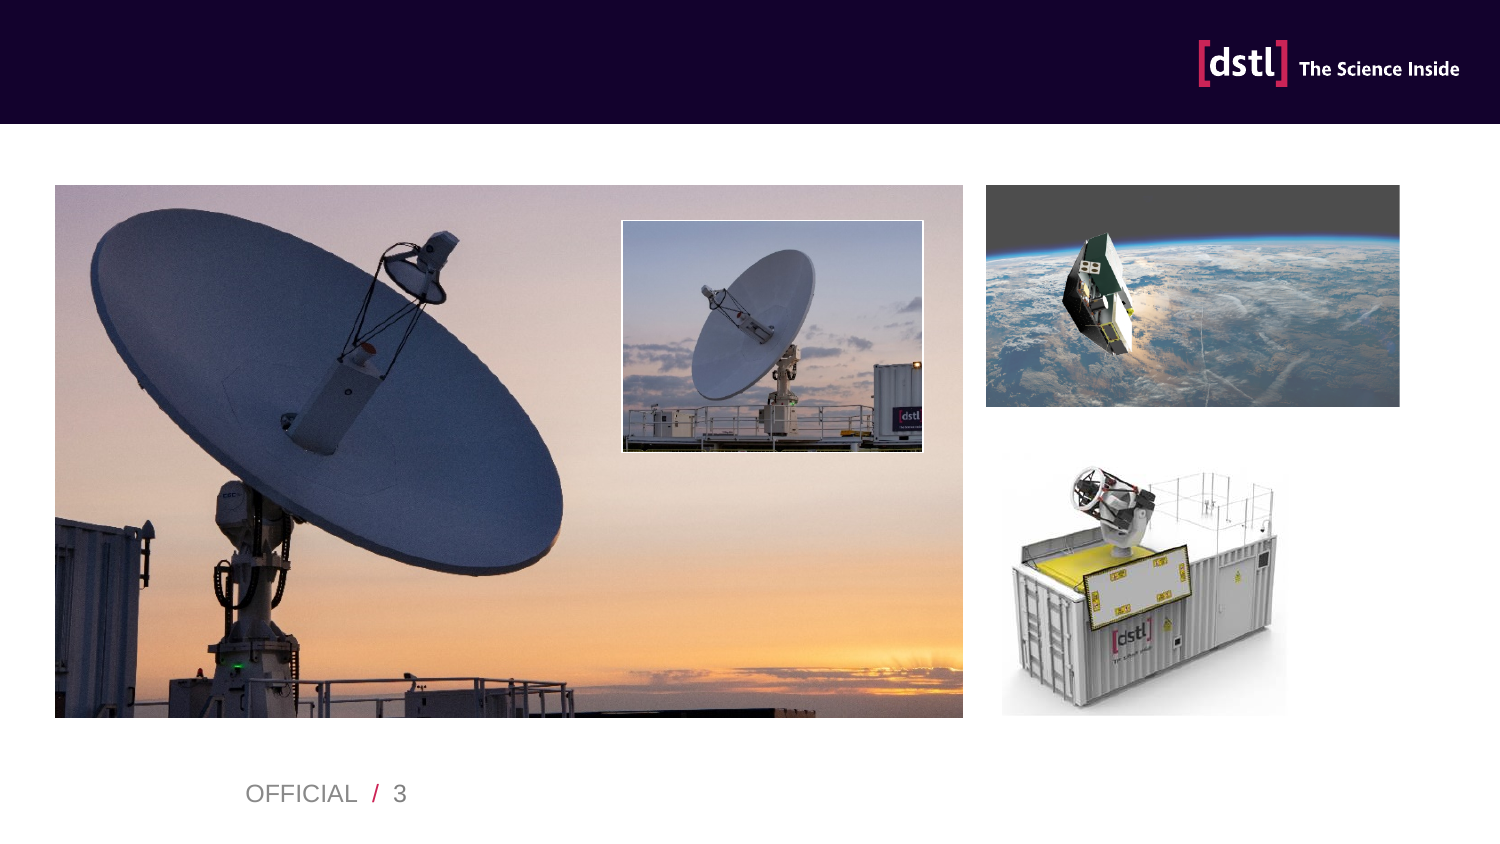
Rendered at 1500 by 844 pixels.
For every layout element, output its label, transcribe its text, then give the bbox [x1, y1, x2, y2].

picture [55, 185, 963, 718]
text_box OFFICIAL / 3 [230, 771, 1457, 816]
picture [1002, 445, 1289, 716]
picture [986, 185, 1400, 407]
